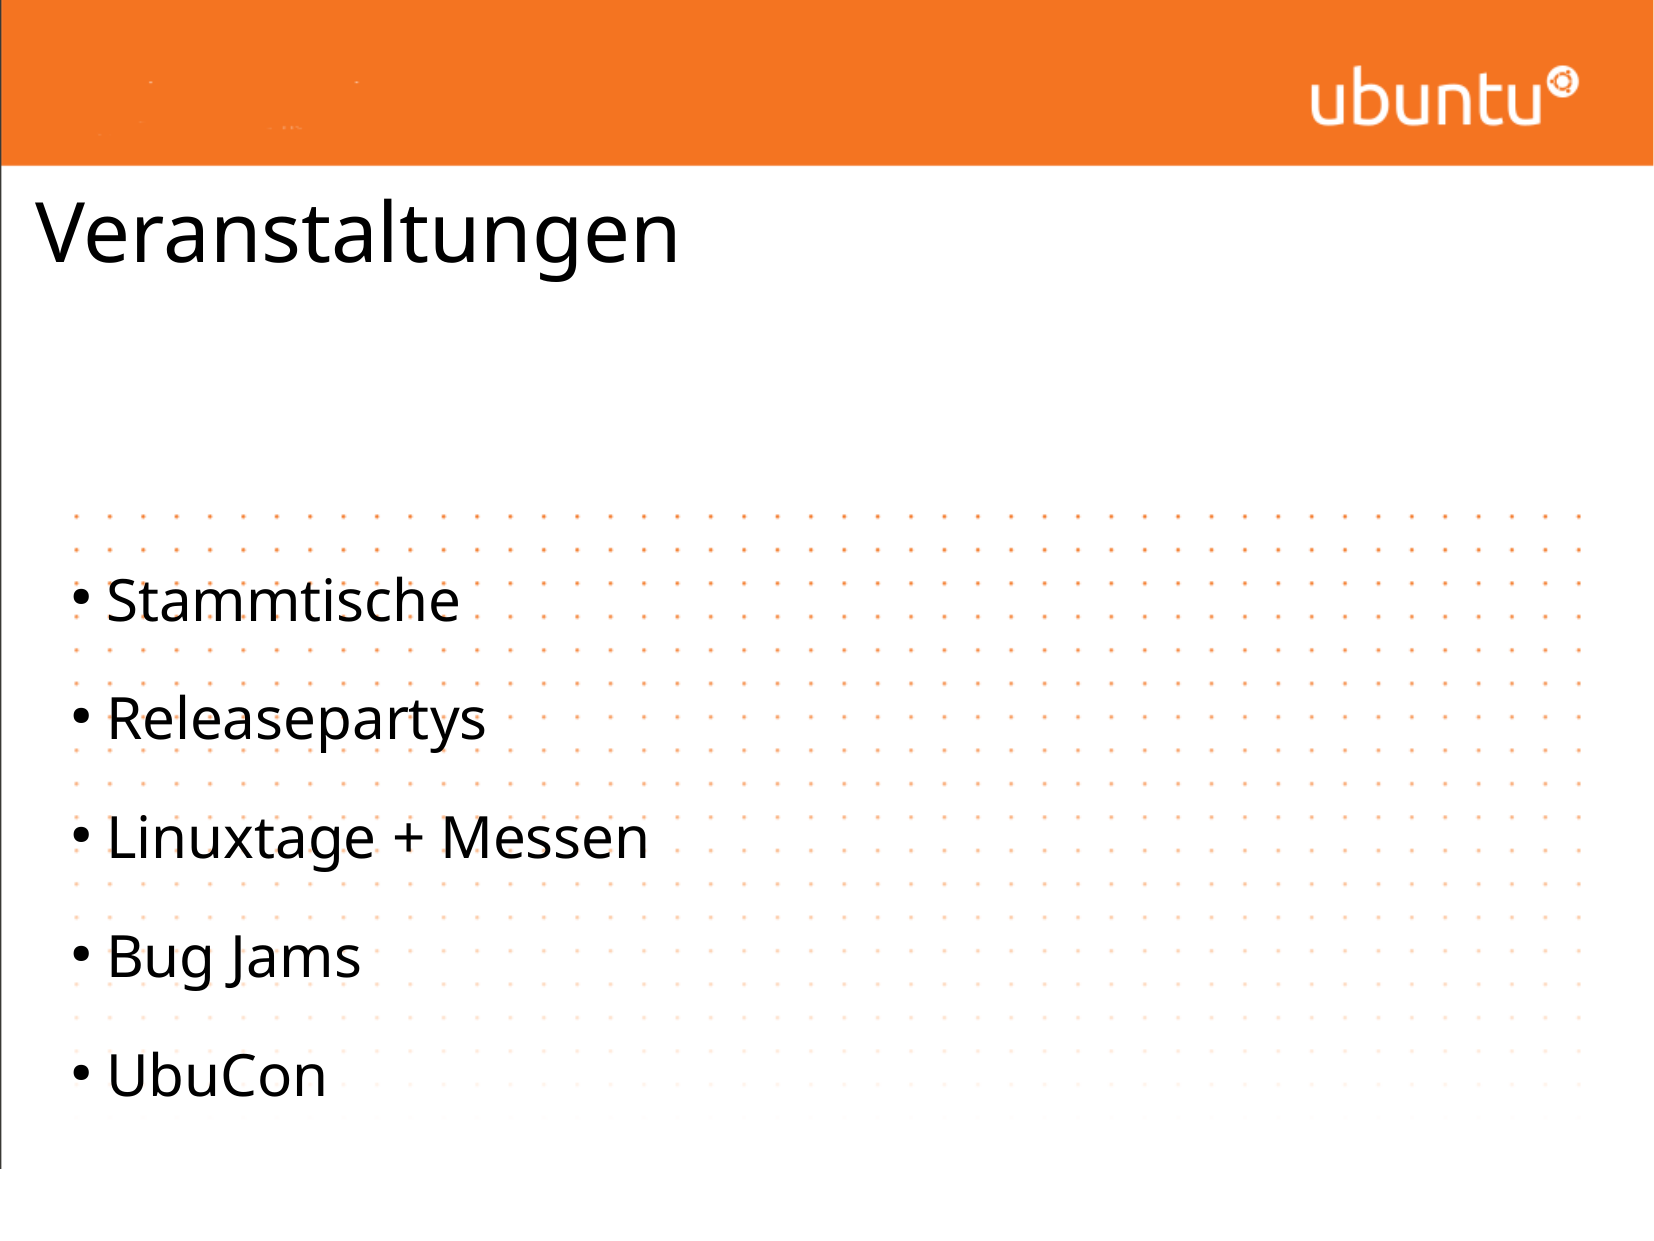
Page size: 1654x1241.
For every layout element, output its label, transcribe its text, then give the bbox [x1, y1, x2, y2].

picture [0, 0, 1654, 1169]
subtitle Veranstaltungen Stammtische Releasepartys Linuxtage + Messen Bug Jams UbuCon [35, 153, 1619, 1241]
